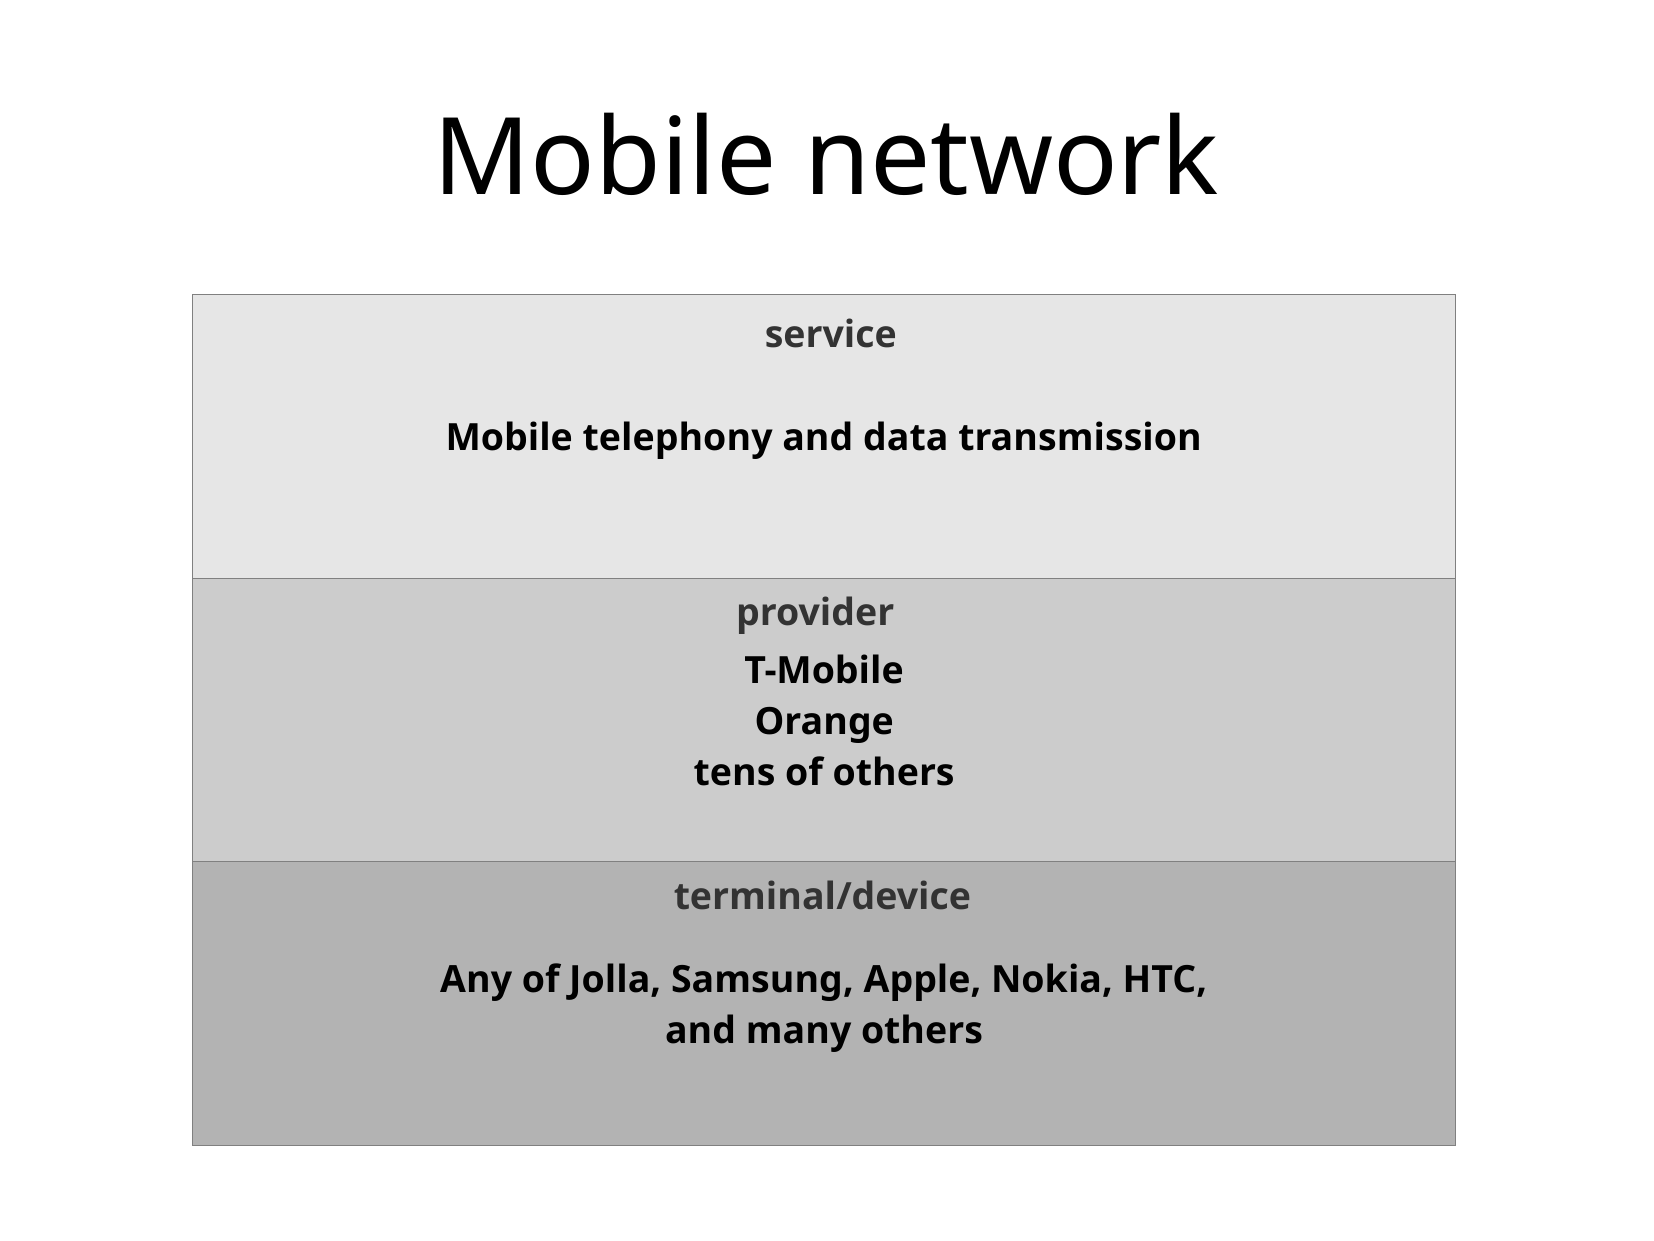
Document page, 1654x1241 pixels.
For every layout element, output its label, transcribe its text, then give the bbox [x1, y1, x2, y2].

text_box provider [721, 578, 928, 636]
text_box Any of Jolla, Samsung, Apple, Nokia, HTC, and many others [192, 861, 1456, 1146]
text_box service [750, 300, 976, 358]
text_box T-Mobile Orange tens of others [192, 578, 1456, 861]
title Mobile network [82, 49, 1571, 257]
text_box terminal/device [658, 862, 995, 920]
text_box Mobile telephony and data transmission [192, 294, 1456, 578]
